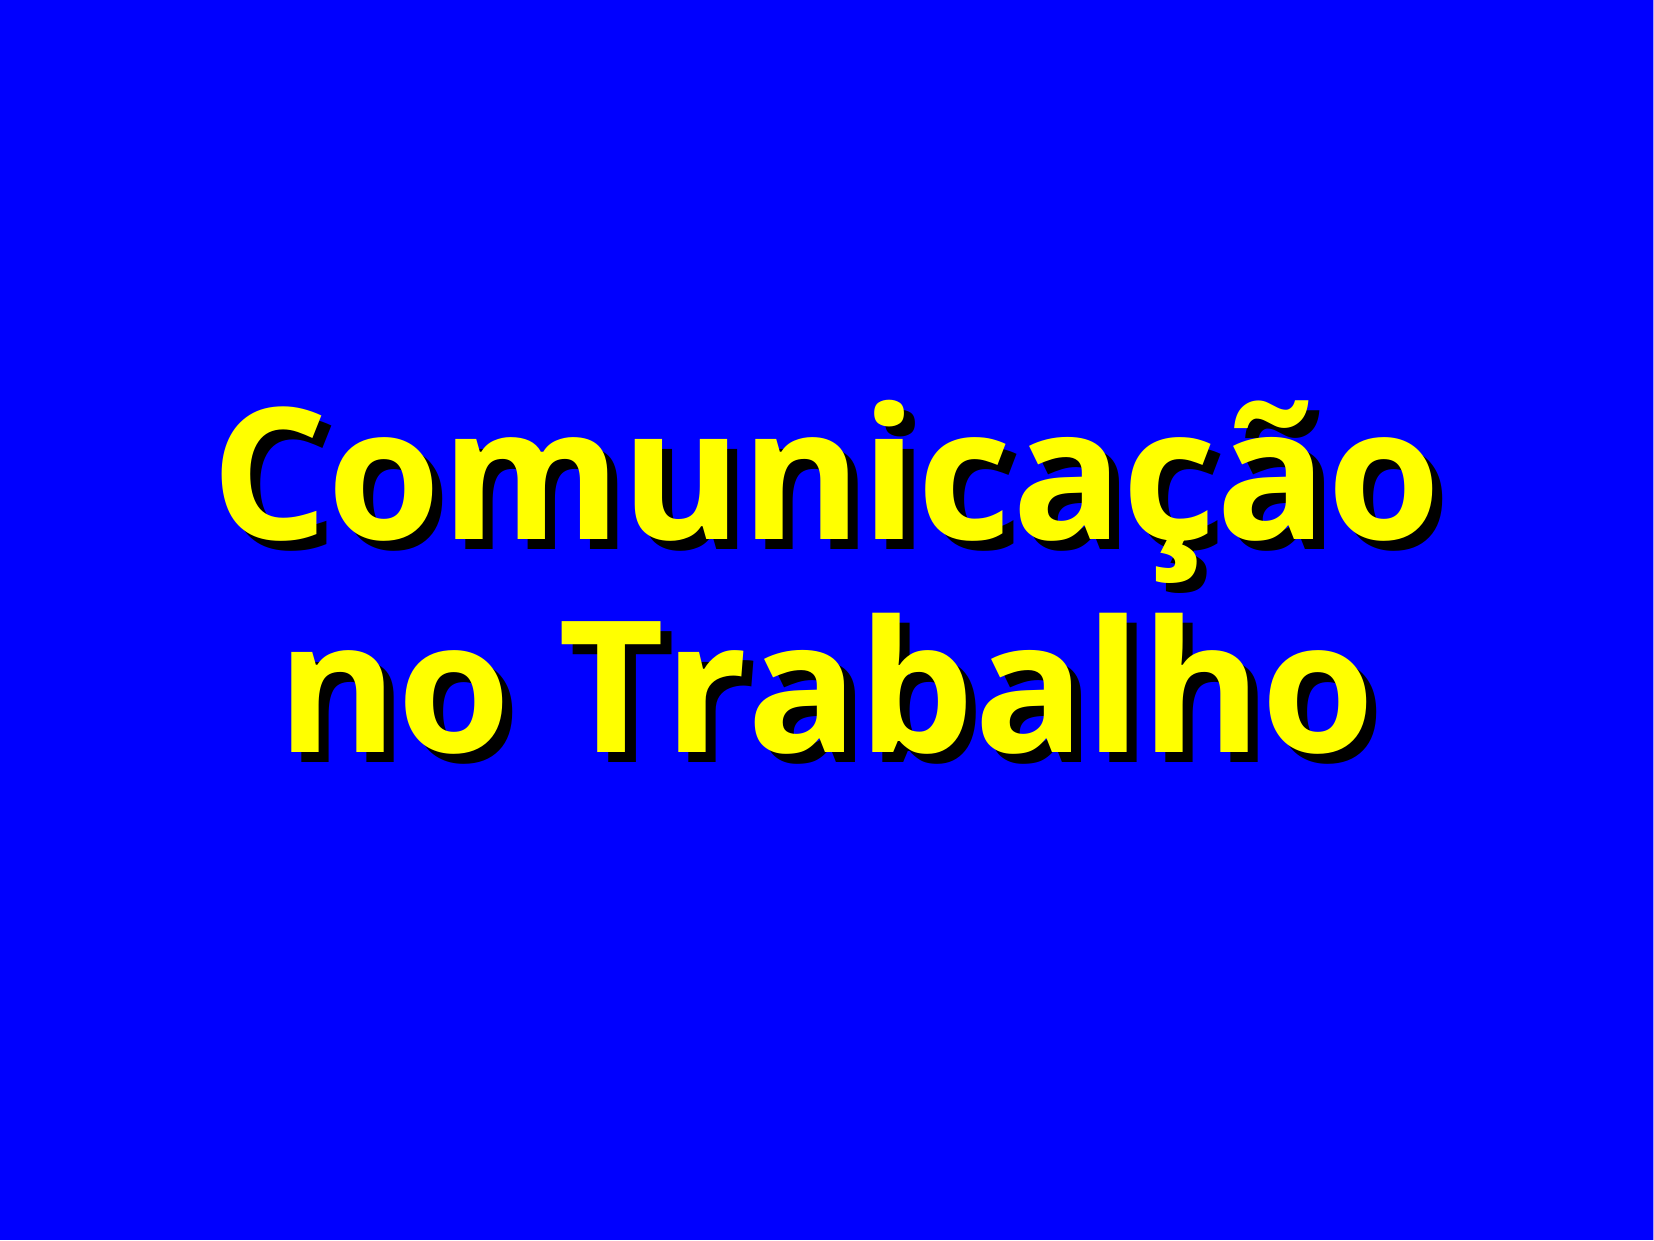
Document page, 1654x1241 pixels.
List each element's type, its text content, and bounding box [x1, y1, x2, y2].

text_box Comunicação no Trabalho [82, 49, 1571, 1109]
